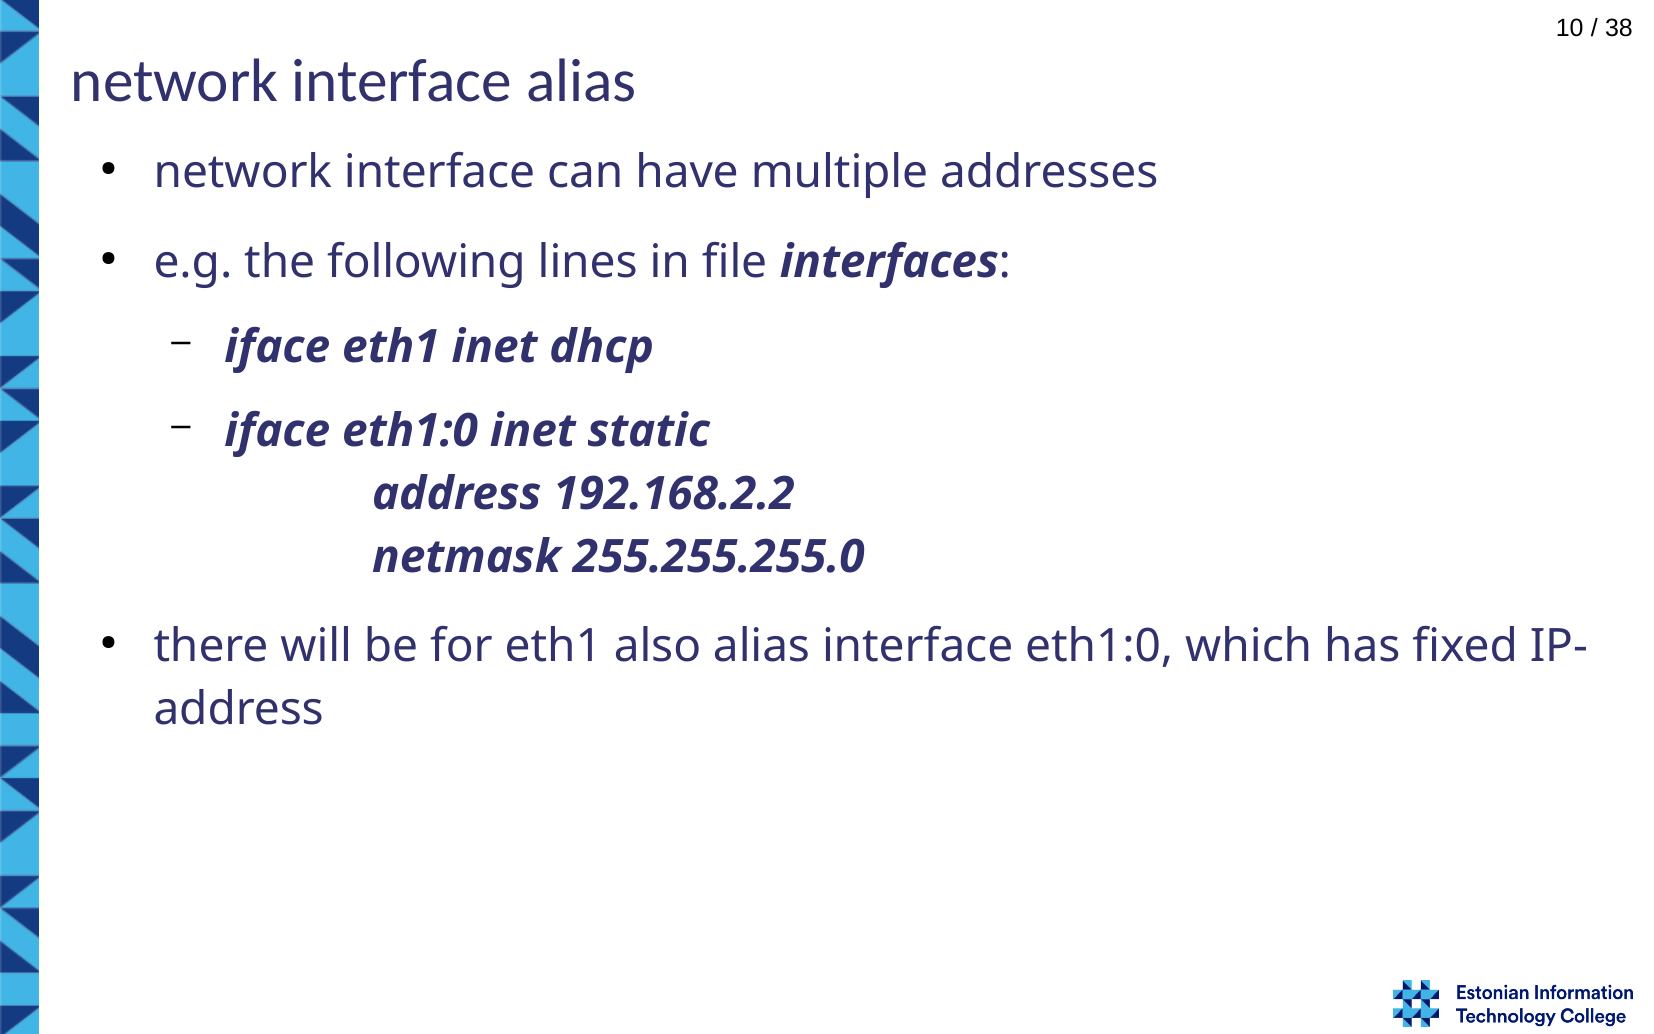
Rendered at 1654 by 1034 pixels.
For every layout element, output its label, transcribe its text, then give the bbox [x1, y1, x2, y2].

title network interface alias [70, 41, 1630, 130]
list network interface can have multiple addresses e.g. the following lines in file interfaces: iface eth1 inet dhcp iface eth1:0 inet static address 192.168.2.2 netmask 255.255.255.0 there will be for eth1 also alias interface eth1:0, which has fixed IP-address [82, 138, 1595, 857]
picture [1393, 980, 1633, 1027]
